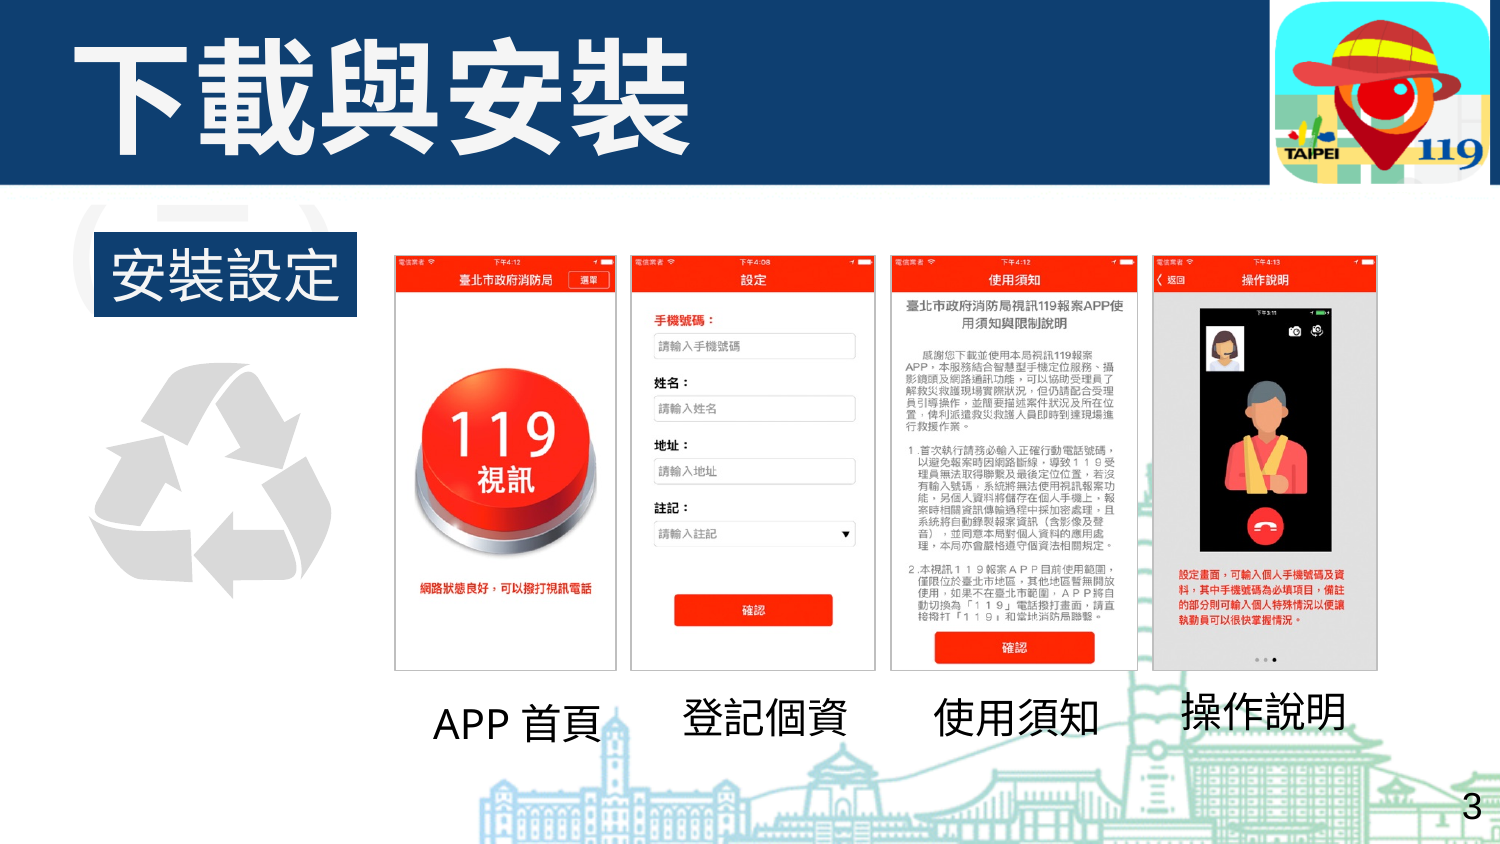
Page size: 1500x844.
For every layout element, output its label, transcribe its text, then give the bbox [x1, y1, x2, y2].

text_box 下載與安裝(二) [53, 12, 941, 162]
picture [395, 256, 616, 670]
text_box 使用須知 [919, 670, 1166, 764]
text_box APP首頁 [394, 670, 654, 776]
picture [1269, 0, 1491, 192]
text_box [88, 515, 193, 583]
picture [1153, 256, 1377, 670]
text_box 3 [1446, 774, 1500, 836]
text_box 安裝設定 [94, 232, 357, 317]
text_box 登記個資 [667, 670, 919, 764]
text_box 操作說明 [1166, 658, 1426, 764]
text_box [94, 435, 182, 527]
text_box [140, 362, 251, 446]
text_box [193, 511, 297, 600]
picture [631, 256, 875, 670]
text_box [215, 371, 332, 580]
picture [891, 256, 1137, 670]
